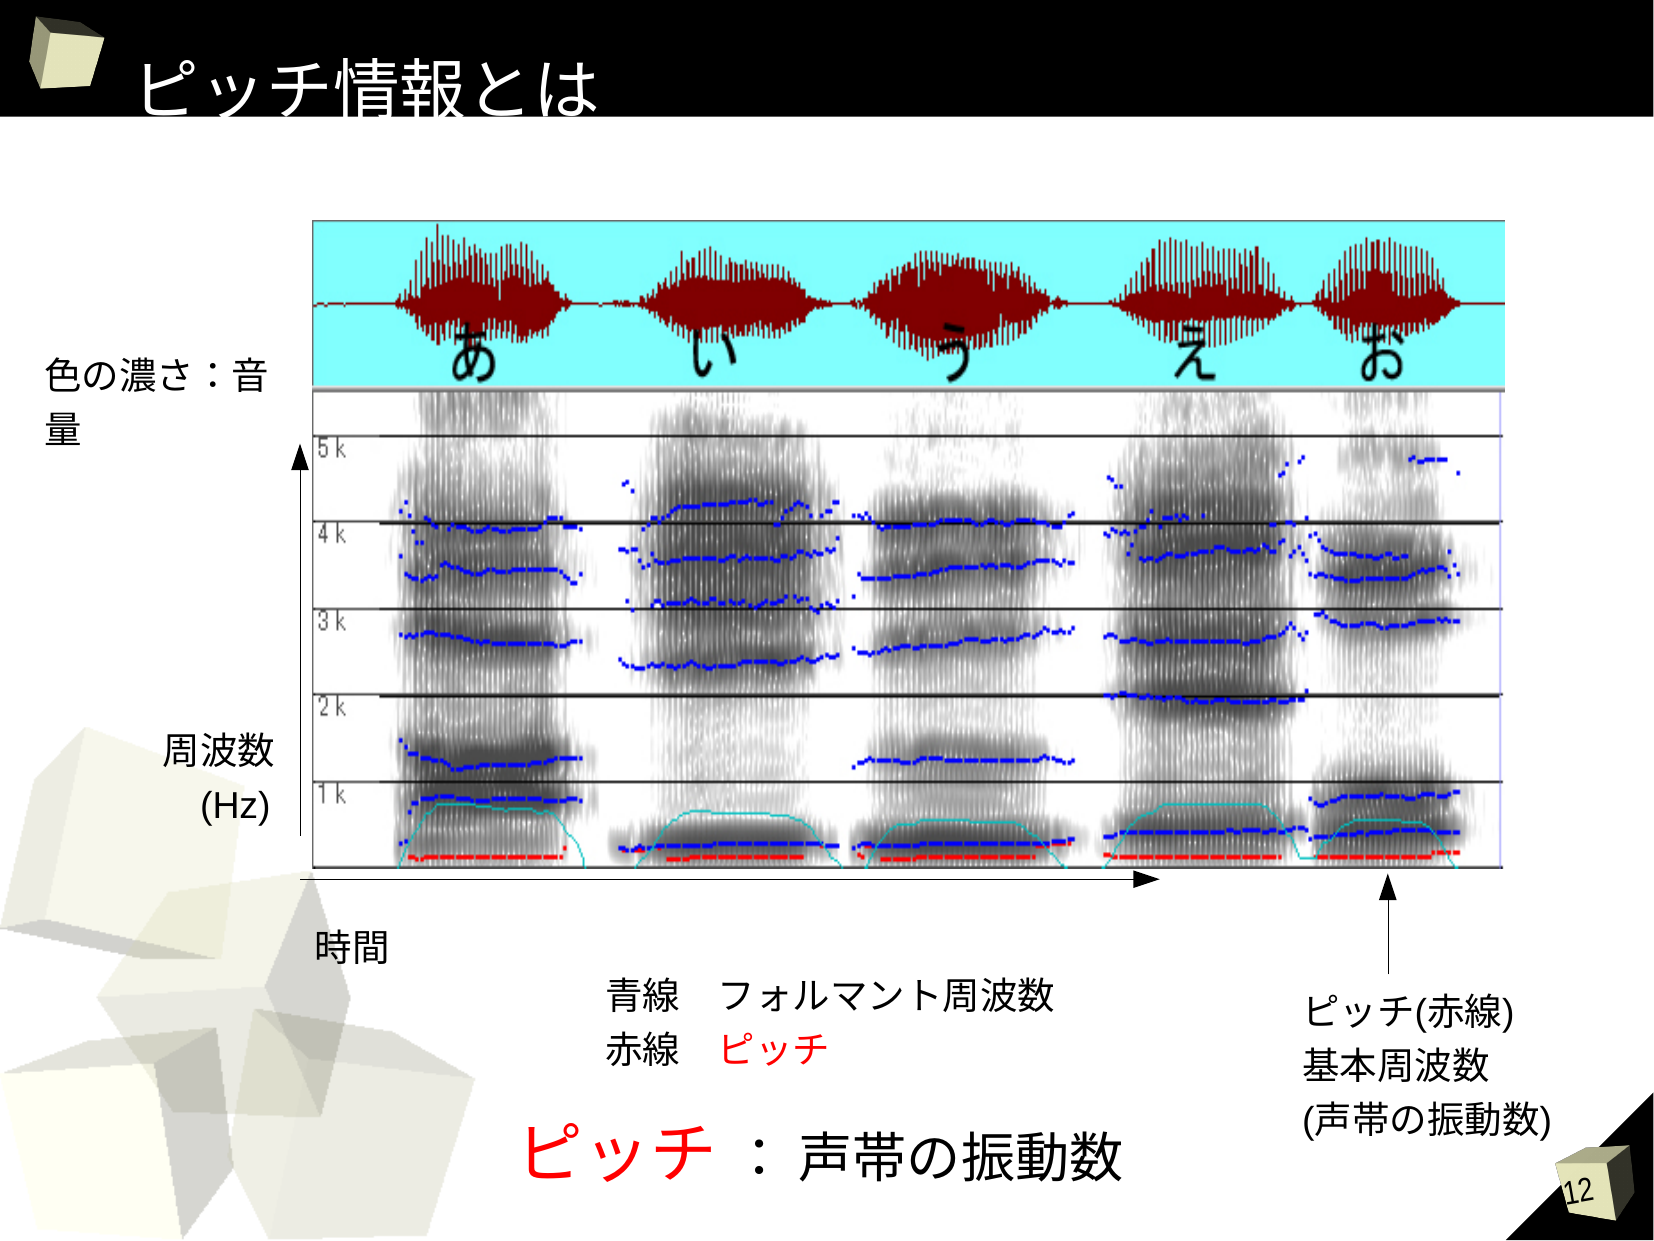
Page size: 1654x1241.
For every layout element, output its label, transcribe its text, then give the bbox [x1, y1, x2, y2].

text_box ピッチ(赤線) 基本周波数 (声帯の振動数) [1287, 974, 1595, 1119]
text_box 青線 フォルマント周波数 赤線 ピッチ [590, 958, 1093, 1049]
text_box ピッチ ： 声帯の振動数 [501, 1092, 1211, 1182]
text_box 色の濃さ：音量 [29, 338, 296, 397]
text_box 時間 [300, 910, 515, 989]
text_box 周波数 (Hz) [147, 713, 312, 808]
text_box ピッチ情報とは [118, 29, 621, 112]
picture [0, 220, 1506, 1241]
